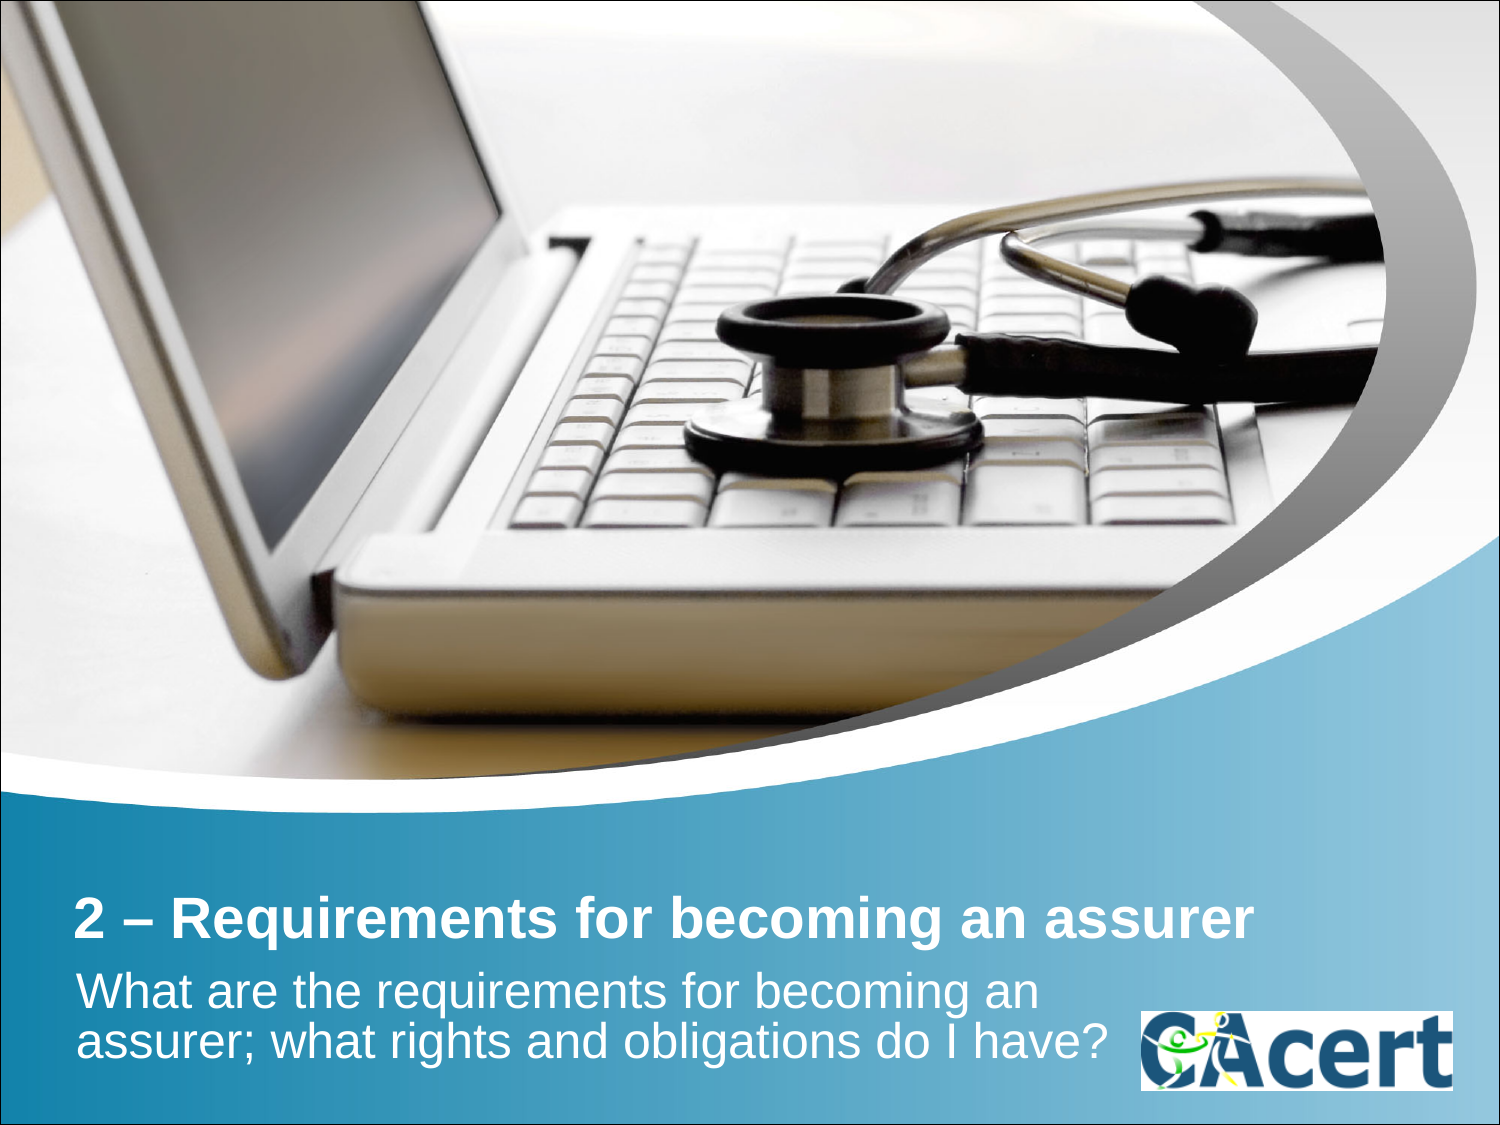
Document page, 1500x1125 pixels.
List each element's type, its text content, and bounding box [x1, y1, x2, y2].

picture [1, 1, 1499, 1124]
title 2 – Requirements for becoming an assurer [58, 847, 1431, 959]
subtitle What are the requirements for becoming an assurer; what rights and obligations do I have? [29, 961, 1138, 1096]
